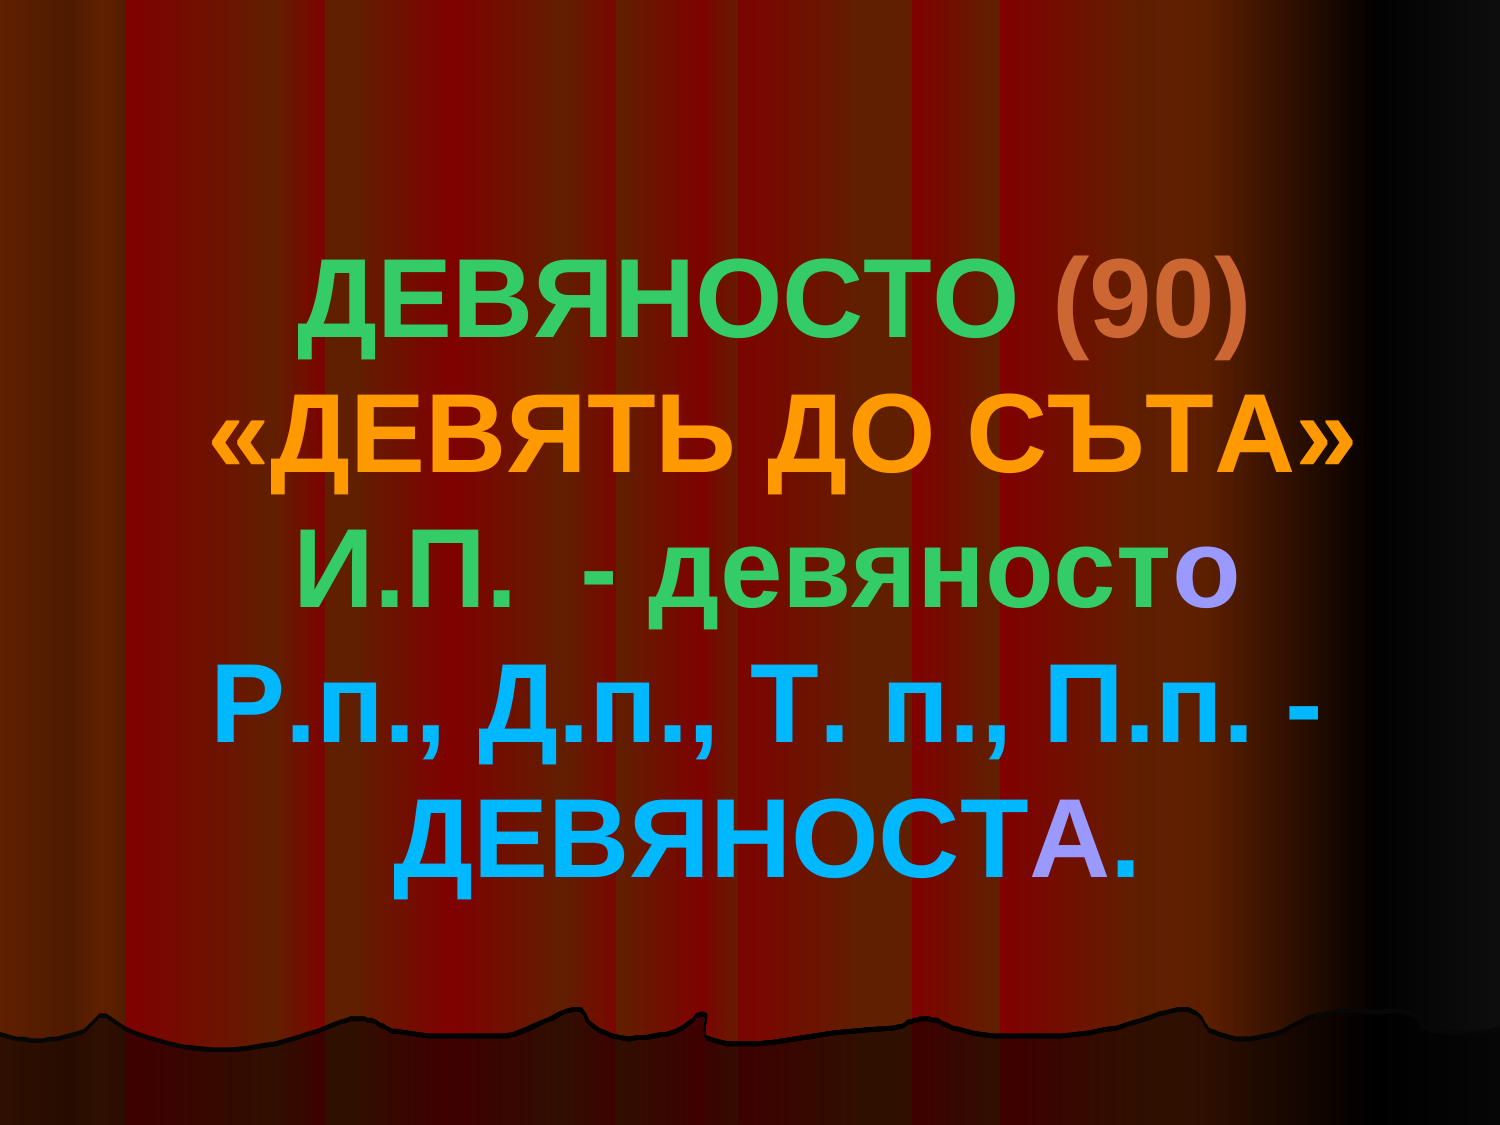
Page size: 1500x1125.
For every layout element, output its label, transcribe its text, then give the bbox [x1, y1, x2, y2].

text_box ДЕВЯНОСТО (90) «ДЕВЯТЬ ДО СЪТА» И.П. - девяносто Р.п., Д.п., Т. п., П.п. - ДЕВЯНОСТА. [147, 217, 1388, 908]
